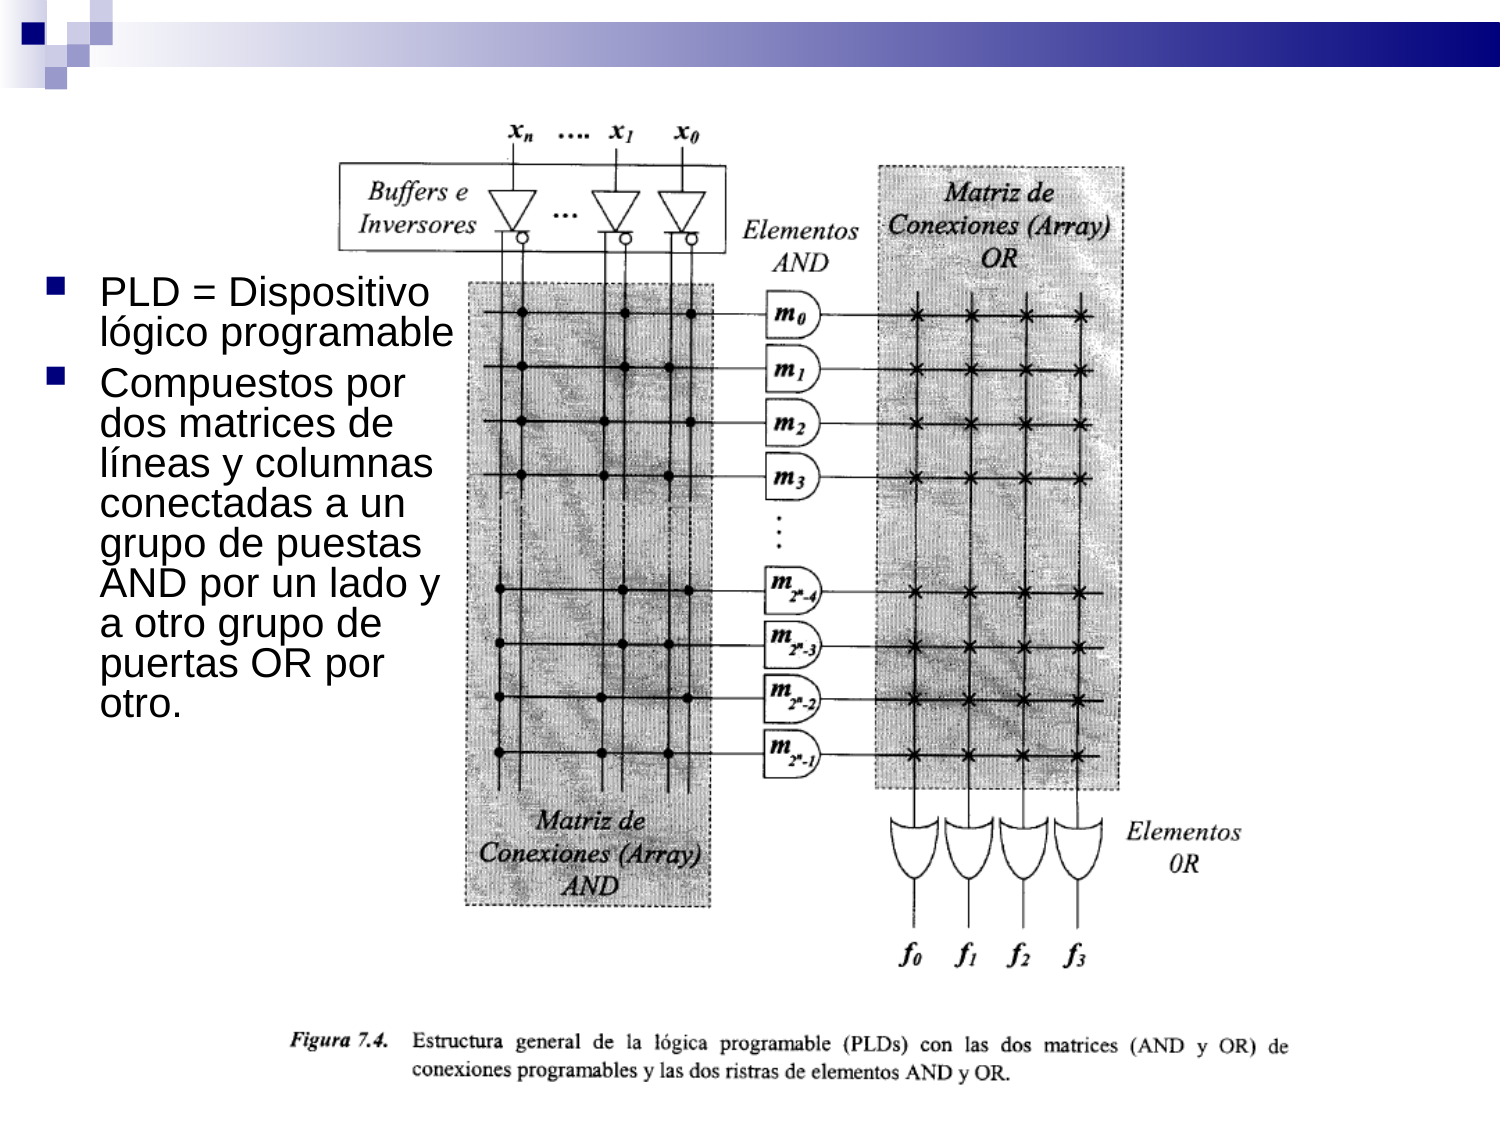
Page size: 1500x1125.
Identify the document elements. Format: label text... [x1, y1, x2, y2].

picture [242, 78, 1306, 1098]
list PLD = Dispositivo lógico programable Compuestos por dos matrices de líneas y columnas conectadas a un grupo de puestas AND por un lado y a otro grupo de puertas OR por otro. [29, 267, 491, 752]
